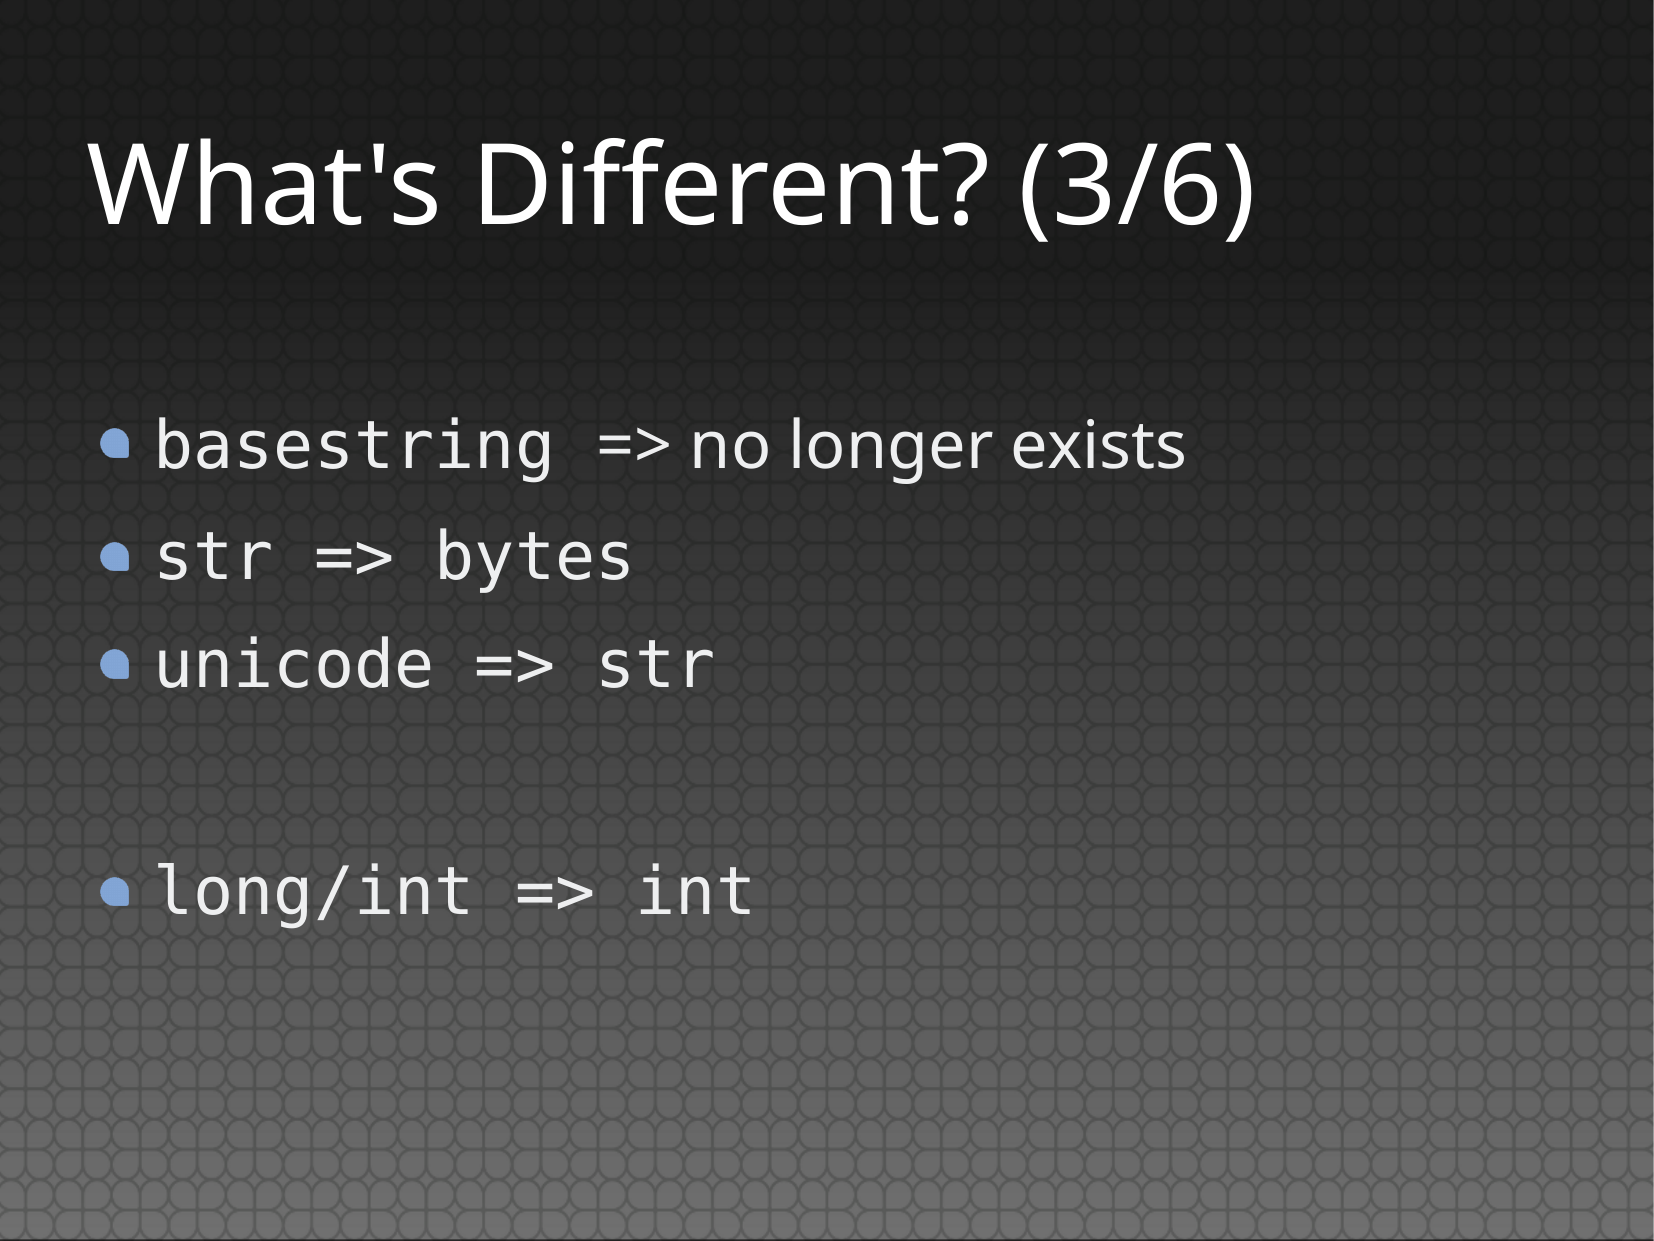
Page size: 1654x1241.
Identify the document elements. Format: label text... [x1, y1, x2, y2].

picture [0, 0, 1654, 1241]
title What's Different? (3/6) [86, 112, 1576, 249]
list basestring => no longer exists str => bytes unicode => str long/int => int [82, 290, 1571, 1010]
